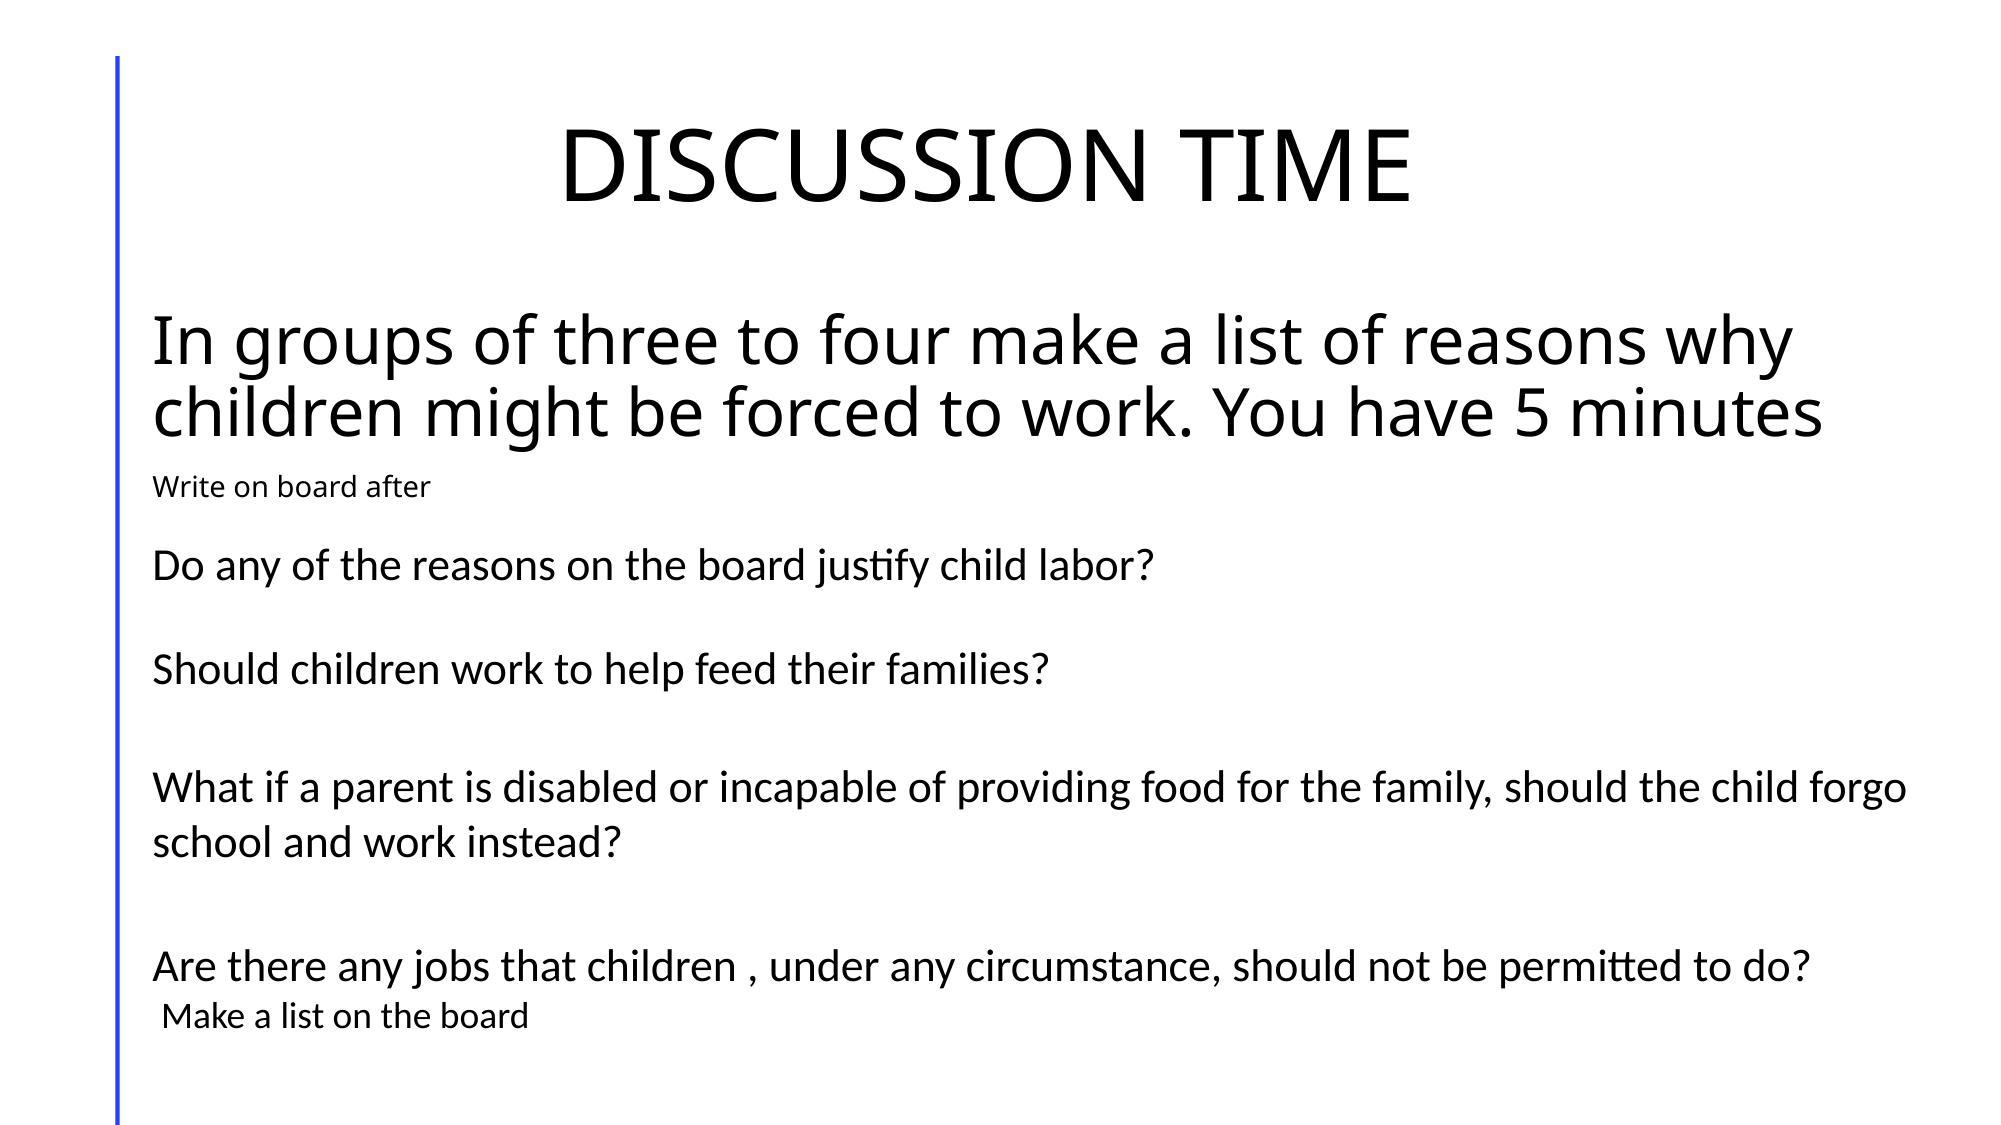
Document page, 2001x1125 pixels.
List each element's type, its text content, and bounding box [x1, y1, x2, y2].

text_box Should children work to help feed their families? [137, 631, 1863, 702]
text_box What if a parent is disabled or incapable of providing food for the family, should the child forgo school and work instead? [137, 749, 1978, 876]
title DISCUSSION TIME [137, 59, 1863, 278]
text_box Are there any jobs that children , under any circumstance, should not be permitted to do? Make a list on the board [137, 928, 1918, 1045]
list In groups of three to four make a list of reasons why children might be forced to work. You have 5 minutes Write on board after [137, 299, 1863, 563]
text_box Do any of the reasons on the board justify child labor? [137, 527, 1803, 598]
